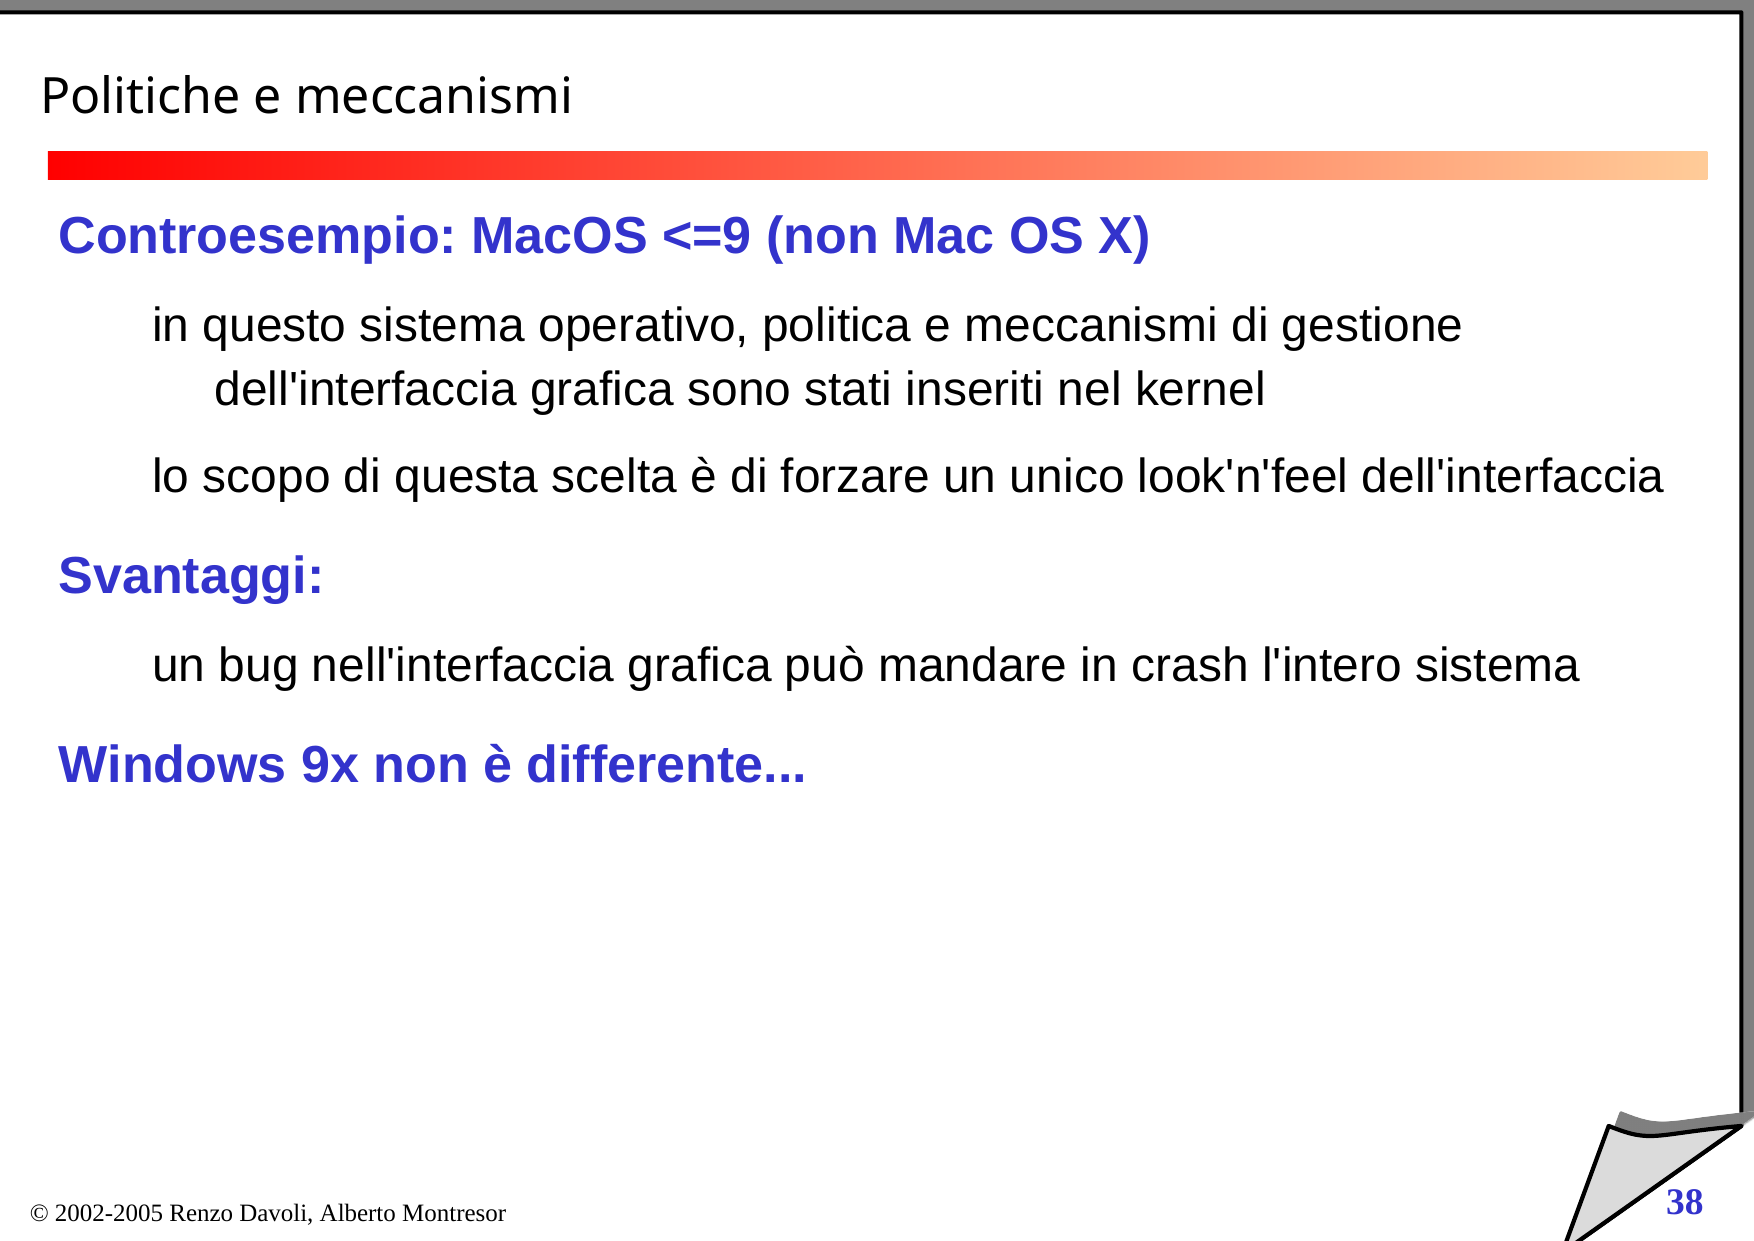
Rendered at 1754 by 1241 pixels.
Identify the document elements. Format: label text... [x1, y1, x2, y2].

title Politiche e meccanismi [40, 49, 1714, 144]
list Controesempio: MacOS <=9 (non Mac OS X) in questo sistema operativo, politica e meccanismi di gestione dell'interfaccia grafica sono stati inseriti nel kernel lo scopo di questa scelta è di forzare un unico look'n'feel dell'interfaccia Svantaggi: un bug nell'interfaccia grafica può mandare in crash l'intero sistema Windows 9x non è differente... [58, 206, 1696, 943]
